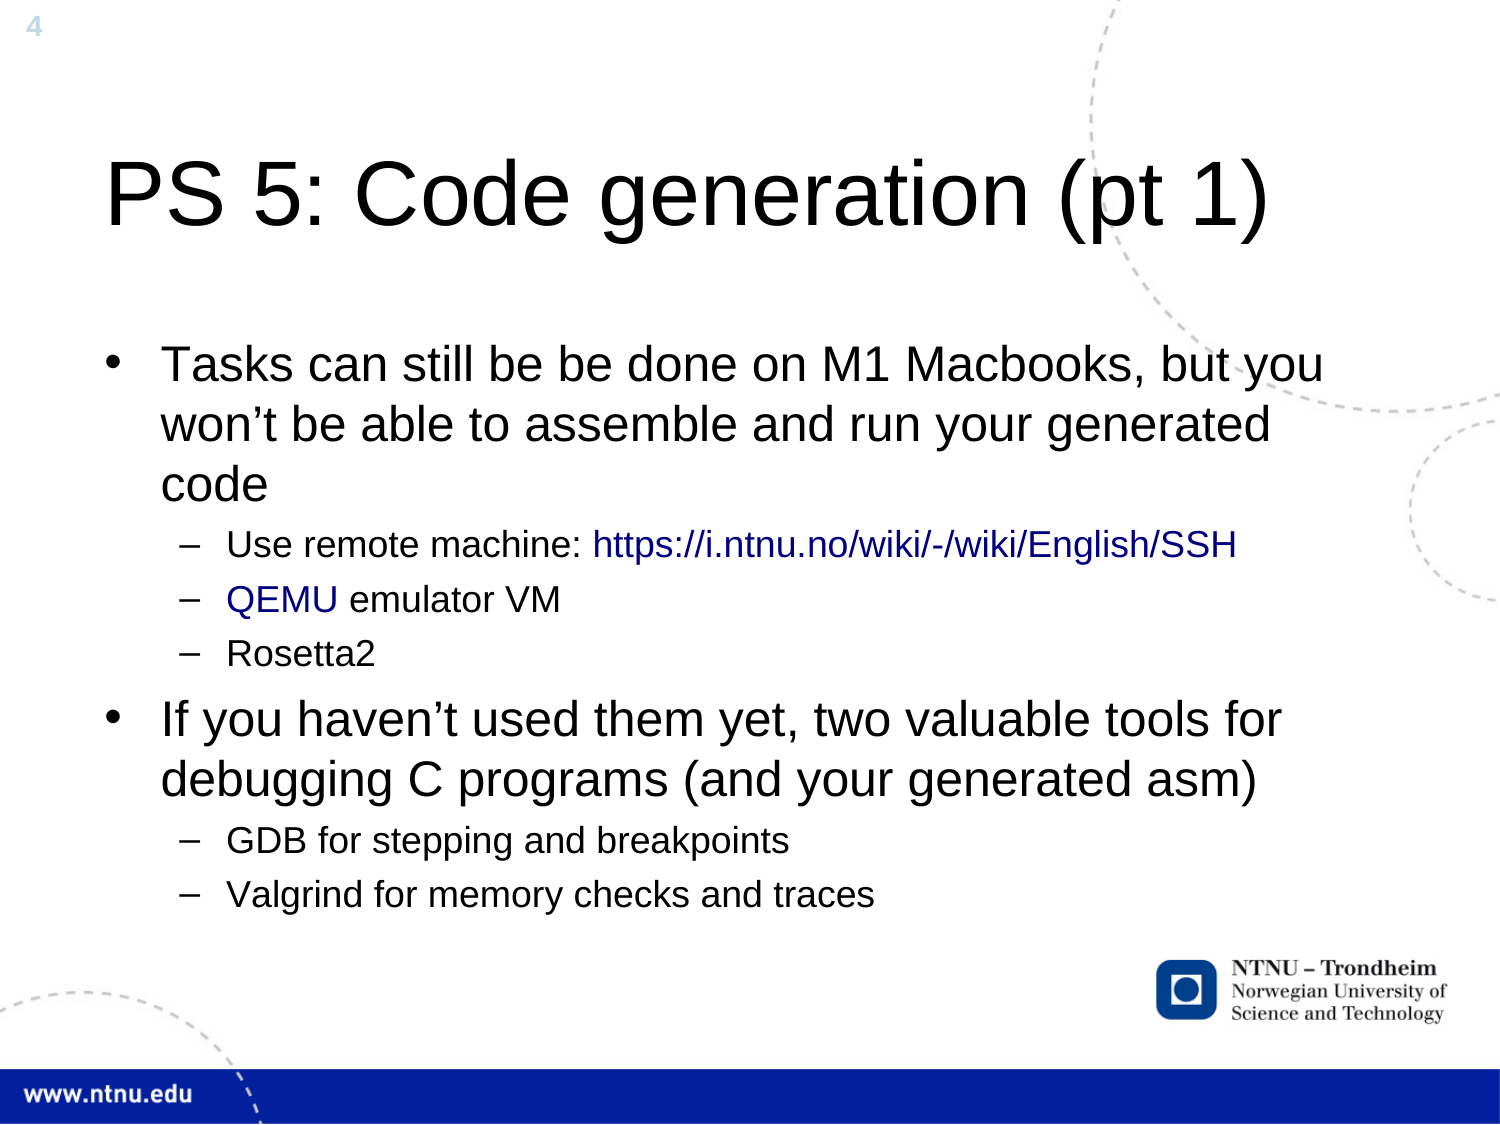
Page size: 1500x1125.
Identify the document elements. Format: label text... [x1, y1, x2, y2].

title PS 5: Code generation (pt 1) [89, 87, 1365, 291]
picture [0, 0, 1500, 1125]
list Tasks can still be be done on M1 Macbooks, but you won’t be able to assemble and run your generated code Use remote machine: https://i.ntnu.no/wiki/-/wiki/English/SSH QEMU emulator VM Rosetta2 If you haven’t used them yet, two valuable tools for debugging C programs (and your generated asm) GDB for stepping and breakpoints Valgrind for memory checks and traces [89, 323, 1365, 991]
